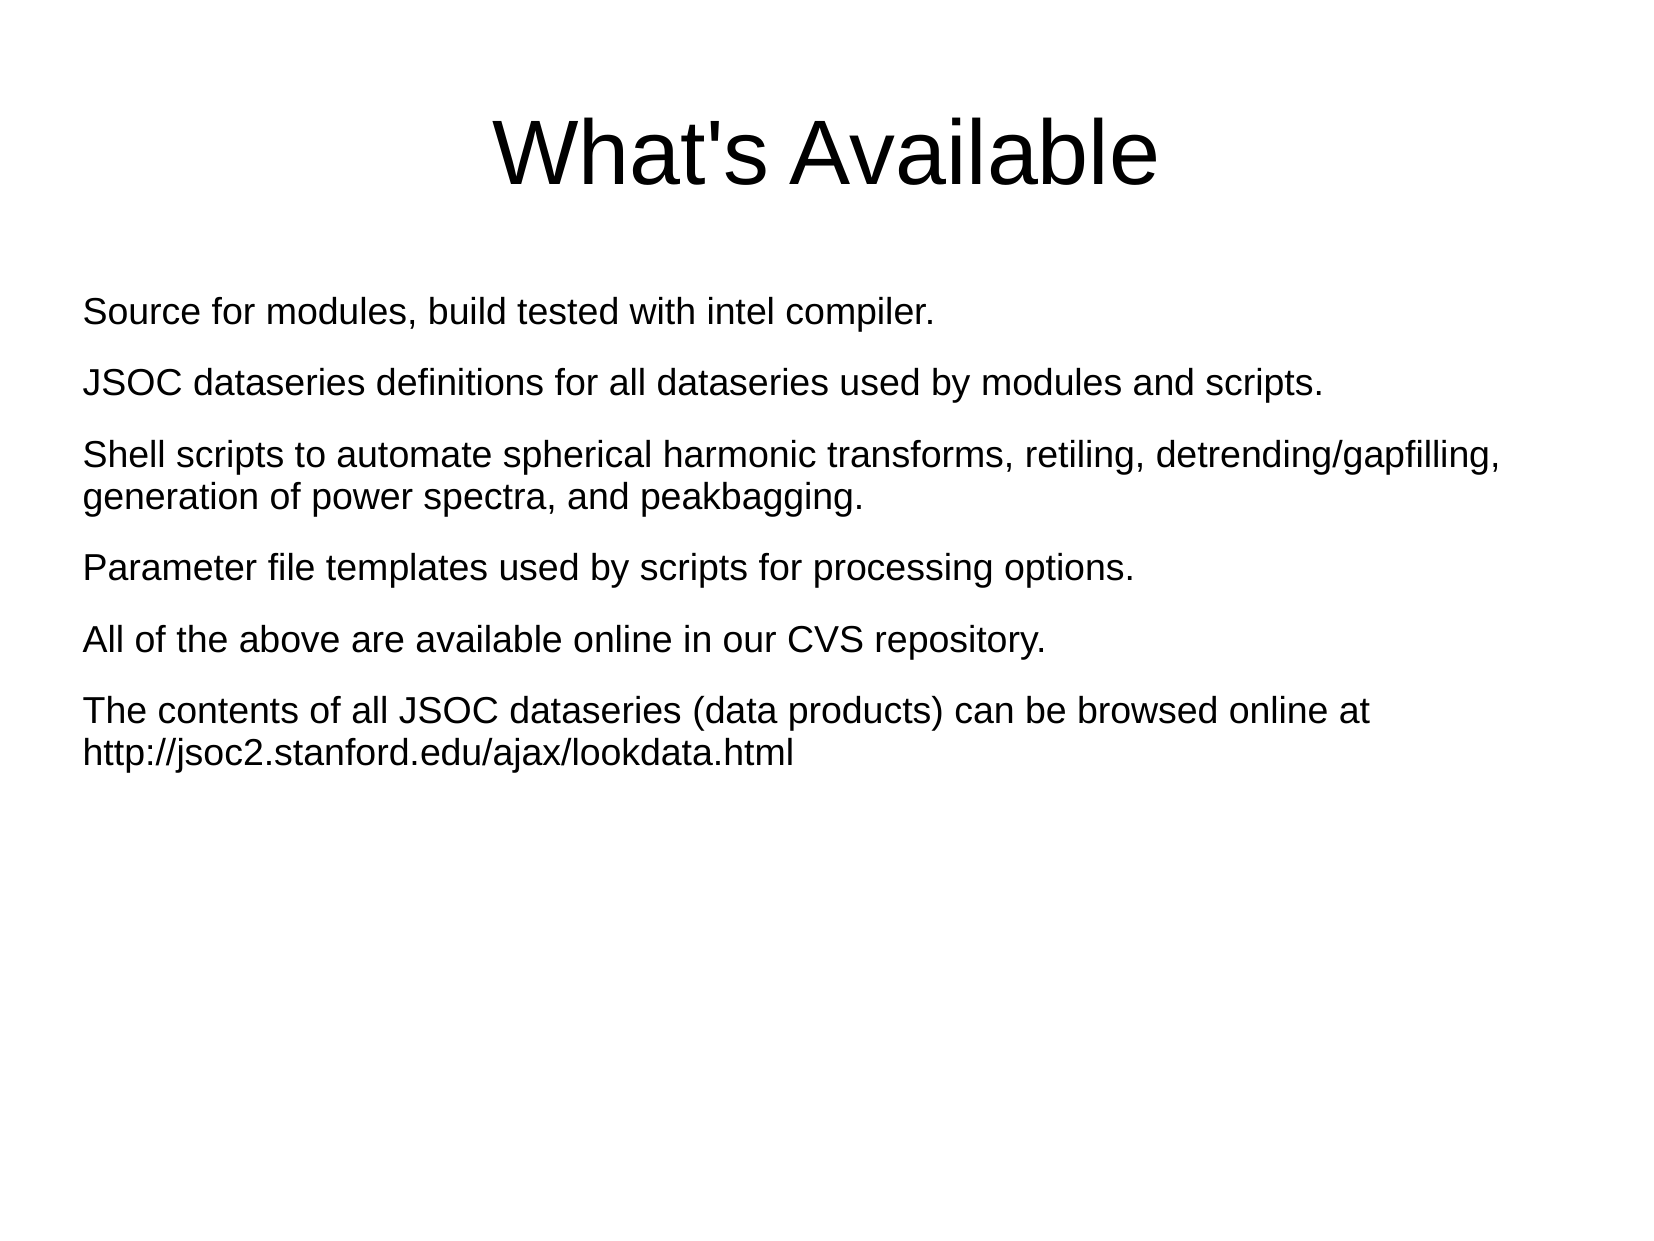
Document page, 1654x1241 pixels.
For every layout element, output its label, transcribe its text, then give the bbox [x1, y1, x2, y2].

list Source for modules, build tested with intel compiler. JSOC dataseries definitions for all dataseries used by modules and scripts. Shell scripts to automate spherical harmonic transforms, retiling, detrending/gapfilling, generation of power spectra, and peakbagging. Parameter file templates used by scripts for processing options. All of the above are available online in our CVS repository. The contents of all JSOC dataseries (data products) can be browsed online at http://jsoc2.stanford.edu/ajax/lookdata.html [82, 290, 1571, 1094]
title What's Available [82, 56, 1571, 250]
